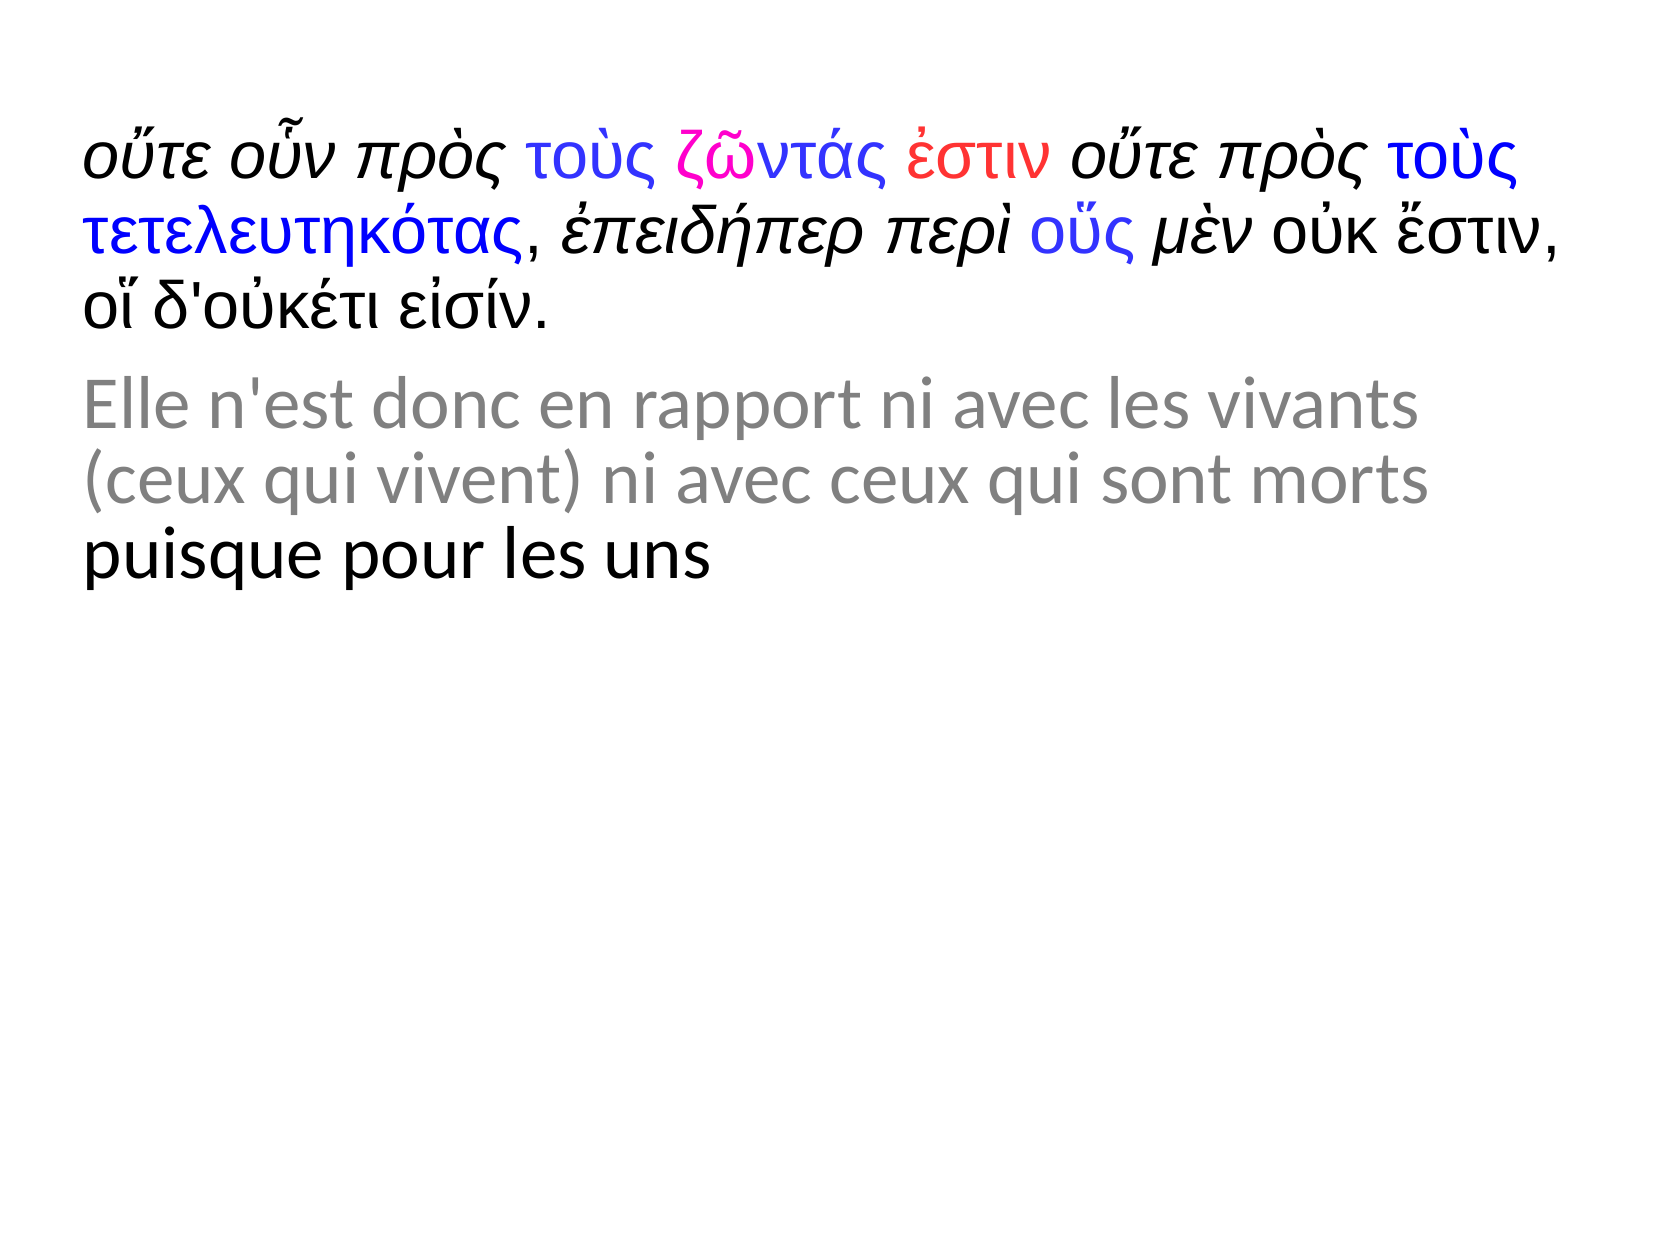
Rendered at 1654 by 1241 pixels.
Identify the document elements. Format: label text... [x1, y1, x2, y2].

list οὔτε οὗν πρὸς τοὺς ζῶντάς ἐστιν οὔτε πρὸς τοὺς τετελευτηκότας, ἐπειδήπερ περὶ οὕς μὲν οὐκ ἔστιν, οἵ δ'οὐκέτι εἰσίν. Elle n'est donc en rapport ni avec les vivants (ceux qui vivent) ni avec ceux qui sont morts puisque pour les uns [82, 118, 1571, 1121]
